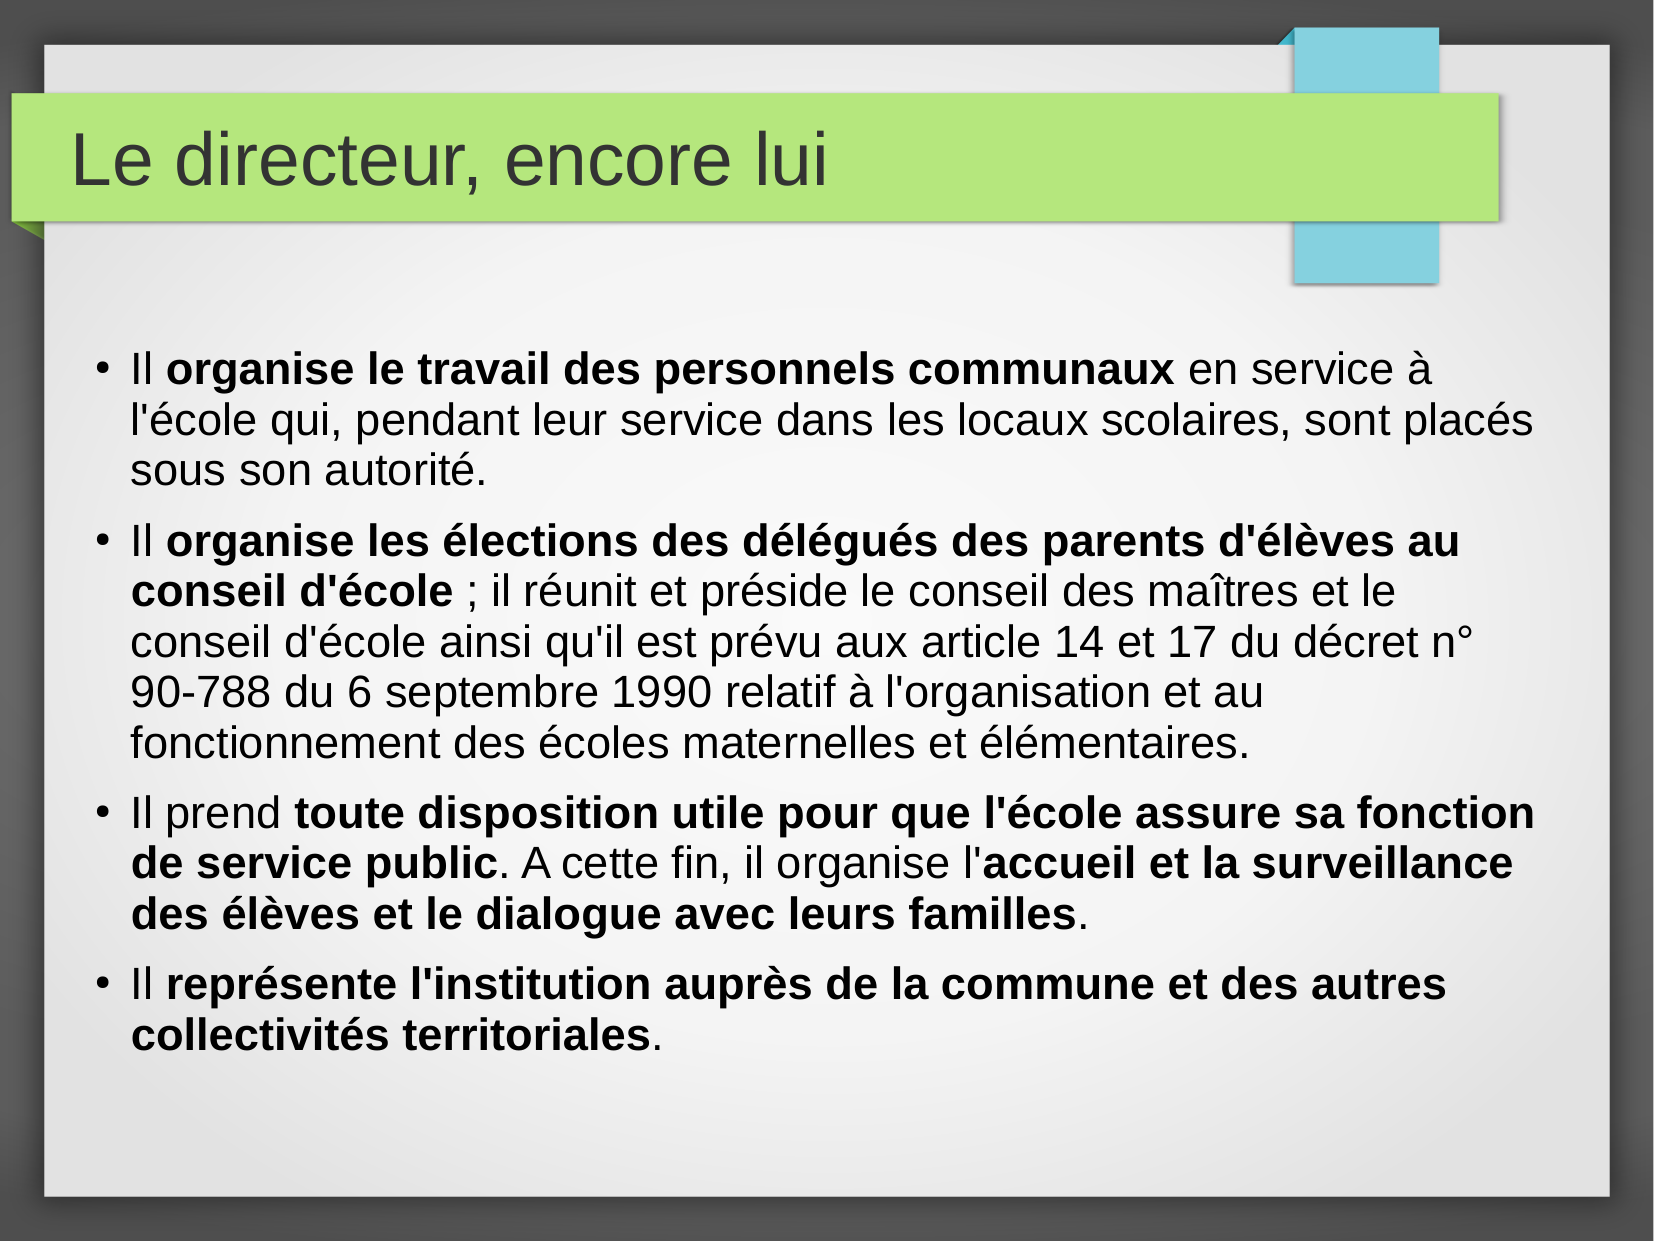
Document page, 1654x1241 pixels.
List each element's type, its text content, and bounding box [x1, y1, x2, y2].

title Le directeur, encore lui [70, 106, 1229, 213]
picture [0, 0, 1654, 1241]
list Il organise le travail des personnels communaux en service à l'école qui, pendant leur service dans les locaux scolaires, sont placés sous son autorité. Il organise les élections des délégués des parents d'élèves au conseil d'école ; il réunit et préside le conseil des maîtres et le conseil d'école ainsi qu'il est prévu aux article 14 et 17 du décret n° 90-788 du 6 septembre 1990 relatif à l'organisation et au fonctionnement des écoles maternelles et élémentaires. Il prend toute disposition utile pour que l'école assure sa fonction de service public. A cette fin, il organise l'accueil et la surveillance des élèves et le dialogue avec leurs familles. Il représente l'institution auprès de la commune et des autres collectivités territoriales. [82, 343, 1538, 1063]
